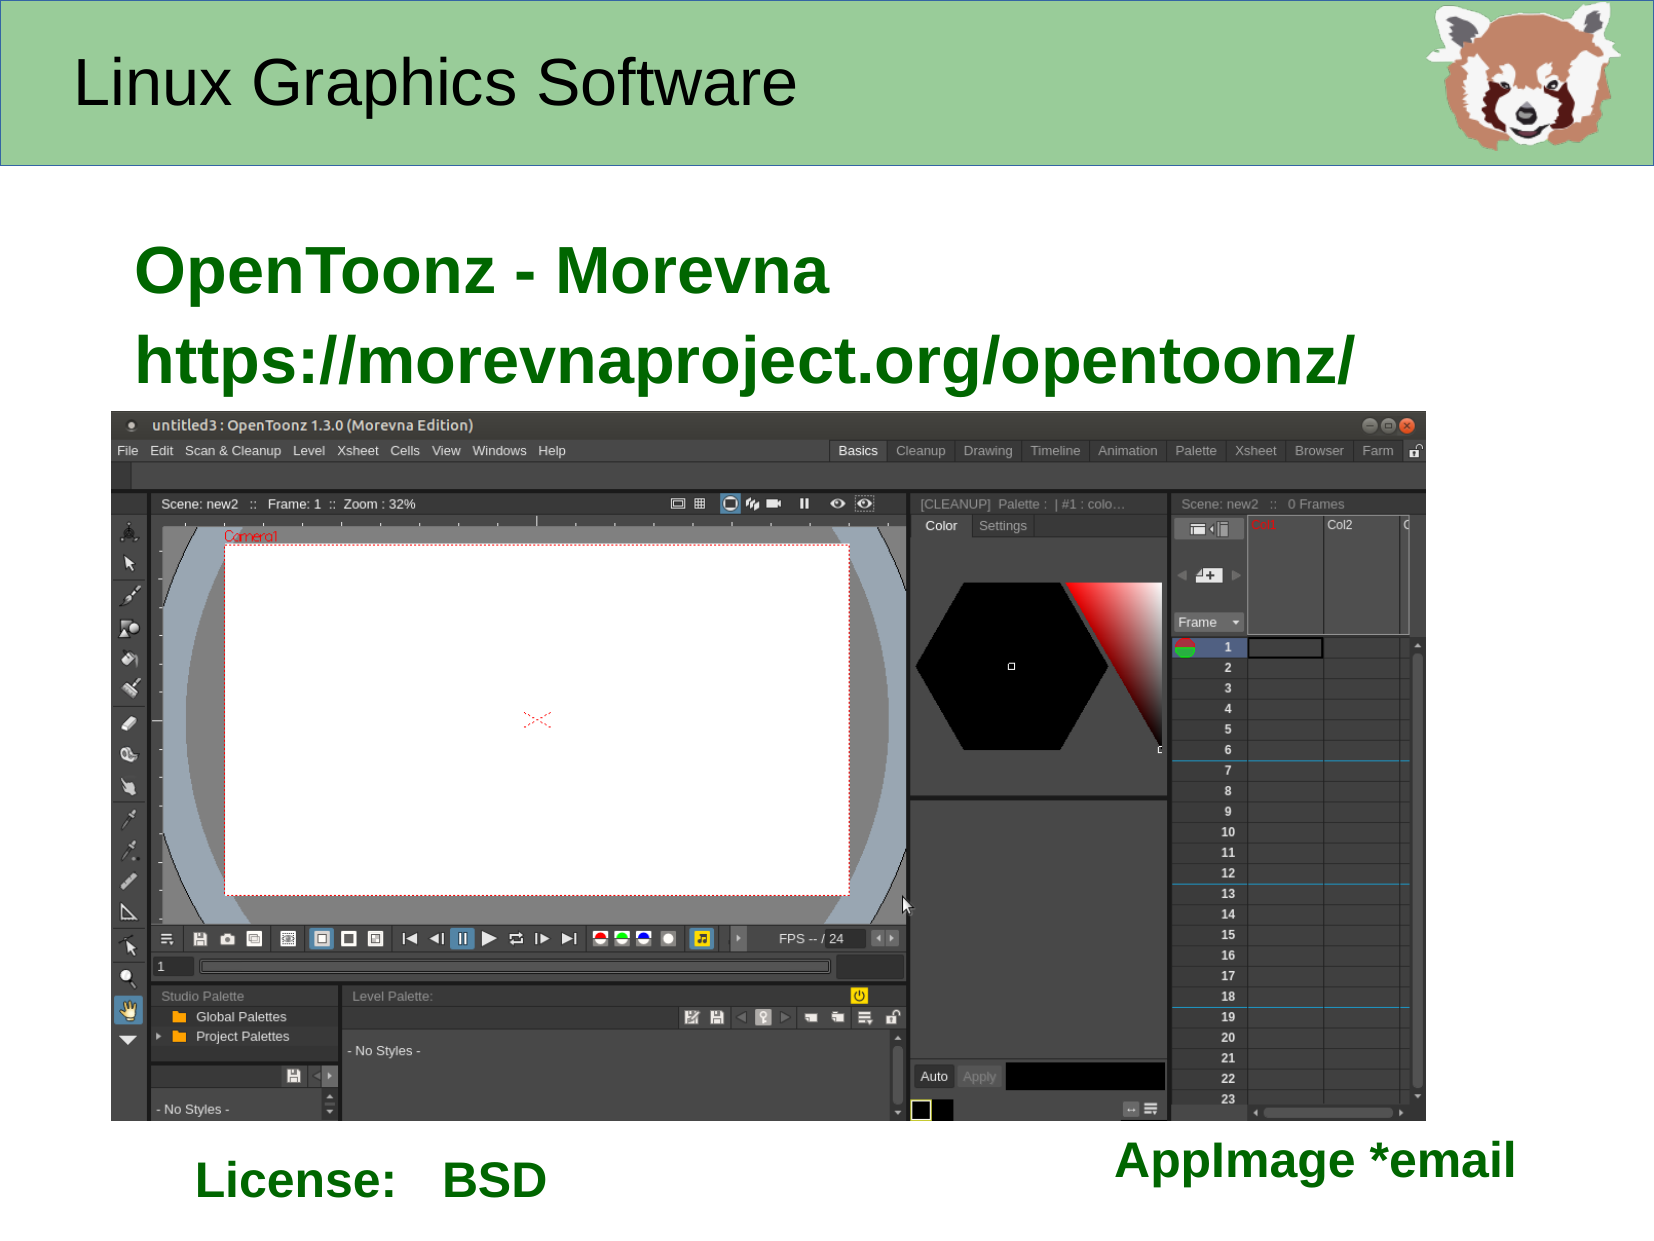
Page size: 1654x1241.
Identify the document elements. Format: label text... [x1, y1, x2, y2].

text_box OpenToonz - Morevna [120, 225, 961, 315]
text_box https://morevnaproject.org/opentoonz/ [120, 315, 1530, 406]
text_box BSD [427, 1144, 563, 1216]
title Linux Graphics Software [0, 15, 856, 151]
text_box License: [180, 1144, 413, 1216]
text_box [0, 0, 1654, 166]
text_box AppImage *email [1099, 1125, 1621, 1241]
picture [111, 411, 1426, 1121]
picture [1426, 2, 1621, 151]
